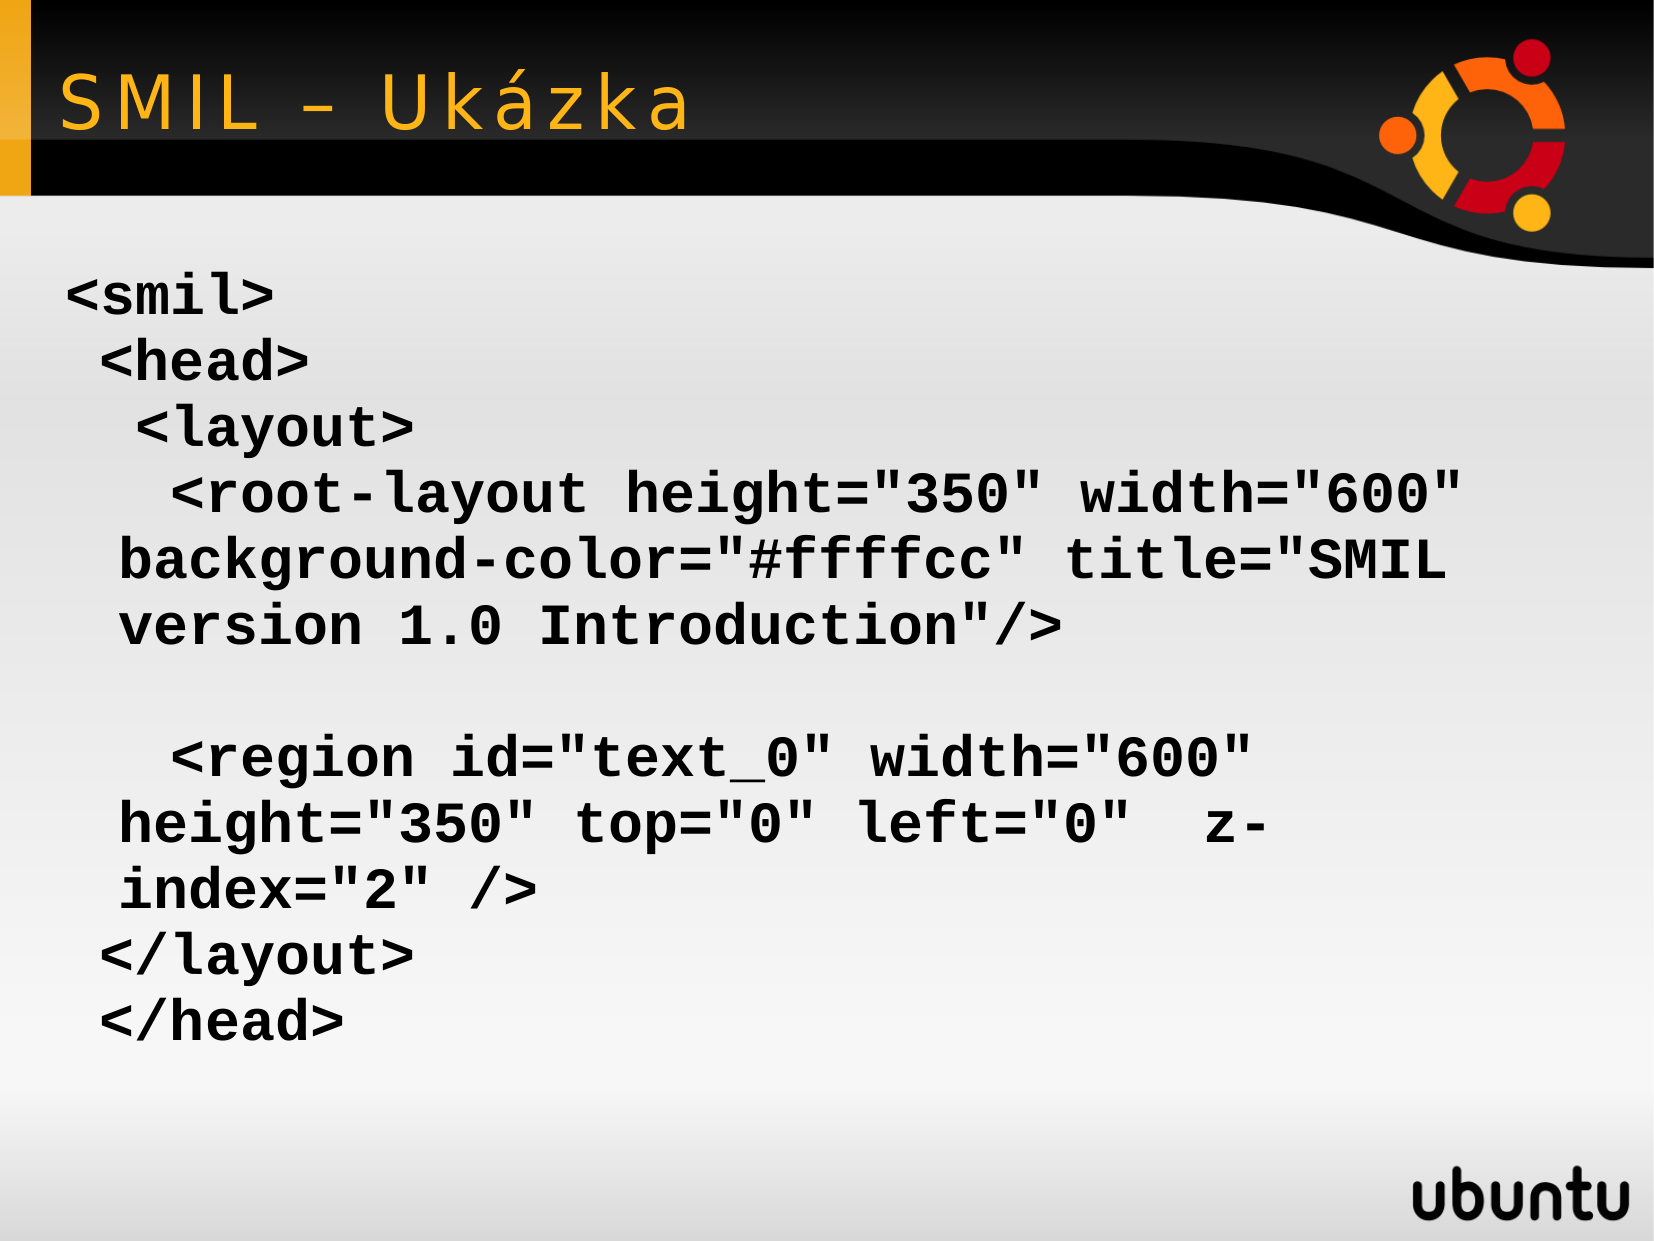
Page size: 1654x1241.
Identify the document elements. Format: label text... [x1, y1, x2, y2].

picture [0, 0, 1654, 1241]
list <smil> <head> <layout> <root-layout height="350" width="600" background-color="#ffffcc" title="SMIL version 1.0 Introduction"/> <region id="text_0" width="600" height="350" top="0" left="0" z-index="2" /> </layout> </head> [47, 265, 1536, 1125]
title SMIL – Ukázka [59, 29, 1270, 178]
